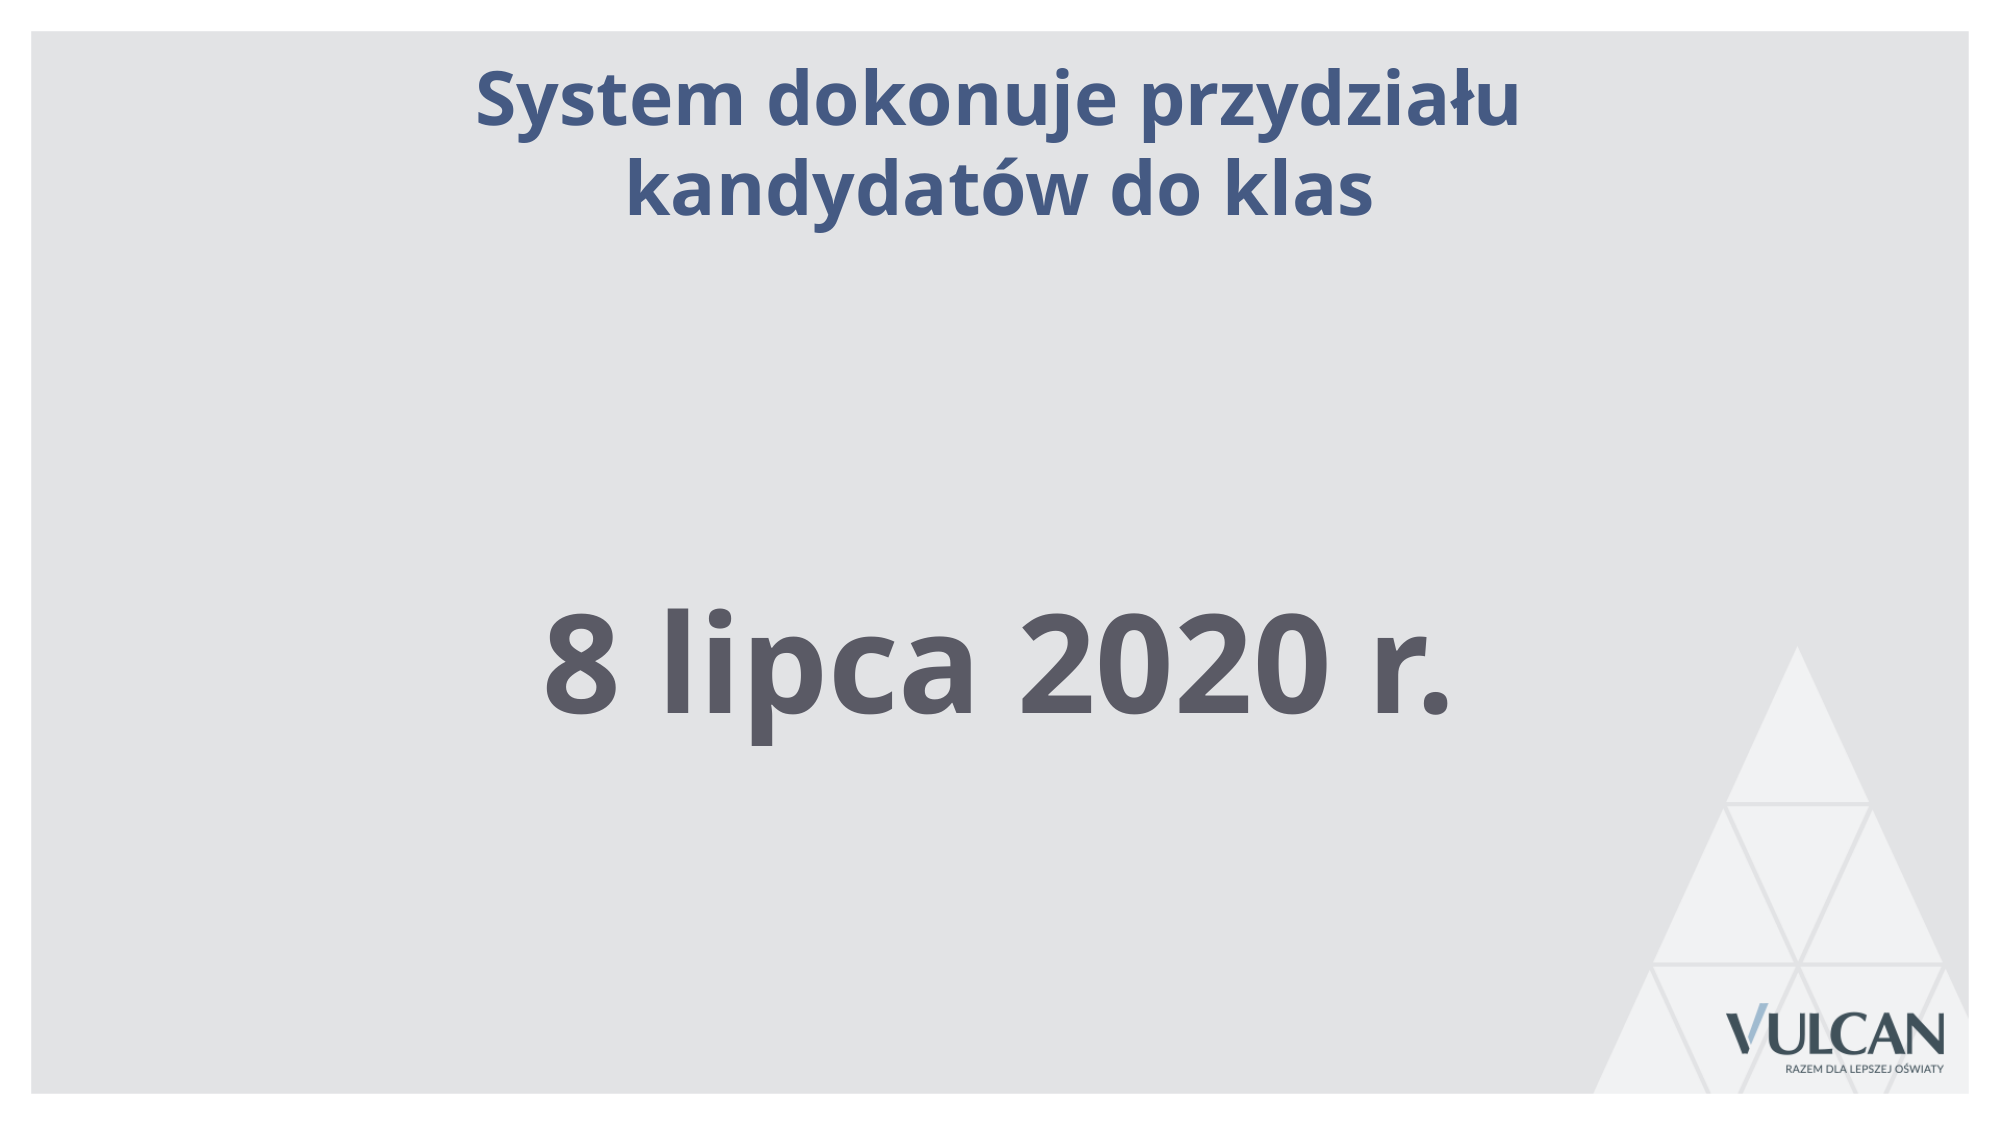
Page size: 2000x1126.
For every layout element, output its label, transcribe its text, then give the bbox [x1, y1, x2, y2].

picture [0, 0, 2000, 1125]
text_box System dokonuje przydziału kandydatów do klas 8 lipca 2020 r. [249, 42, 1750, 179]
